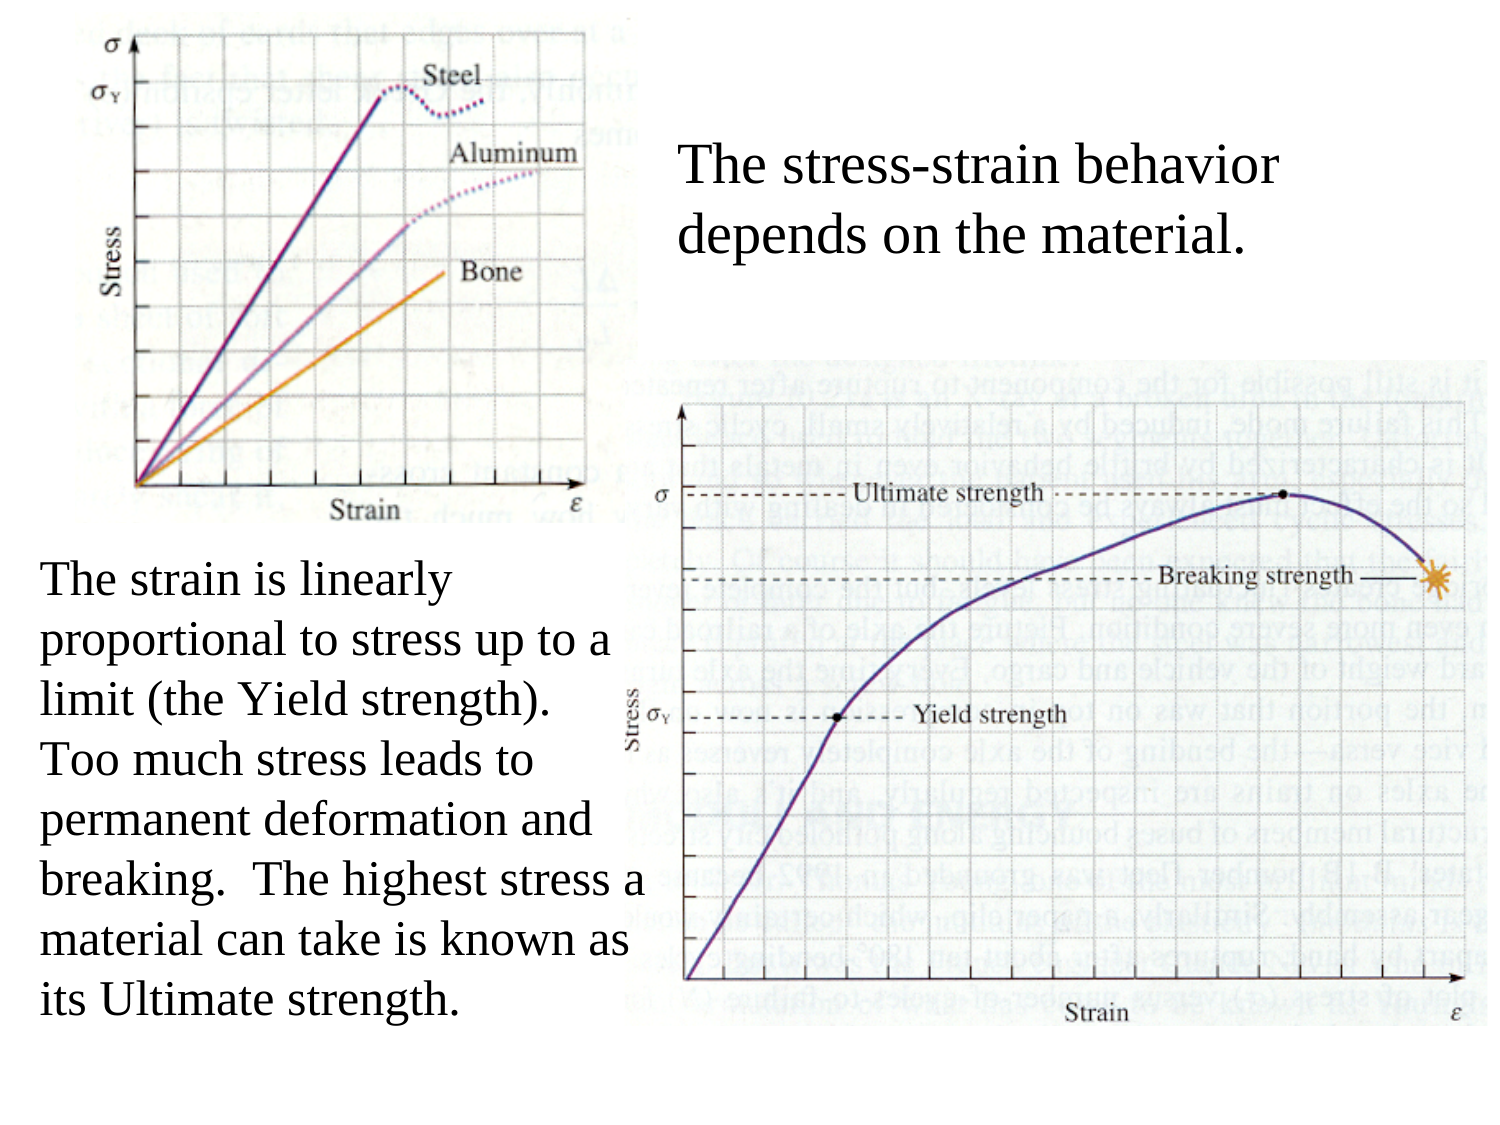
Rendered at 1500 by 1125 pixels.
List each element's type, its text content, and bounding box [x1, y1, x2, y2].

text_box The stress-strain behavior depends on the material. [662, 117, 1296, 273]
picture [75, 12, 1488, 1026]
text_box The strain is linearly proportional to stress up to a limit (the Yield strength). Too much stress leads to permanent deformation and breaking. The highest stress a material can take is known as its Ultimate strength. [24, 537, 663, 1033]
